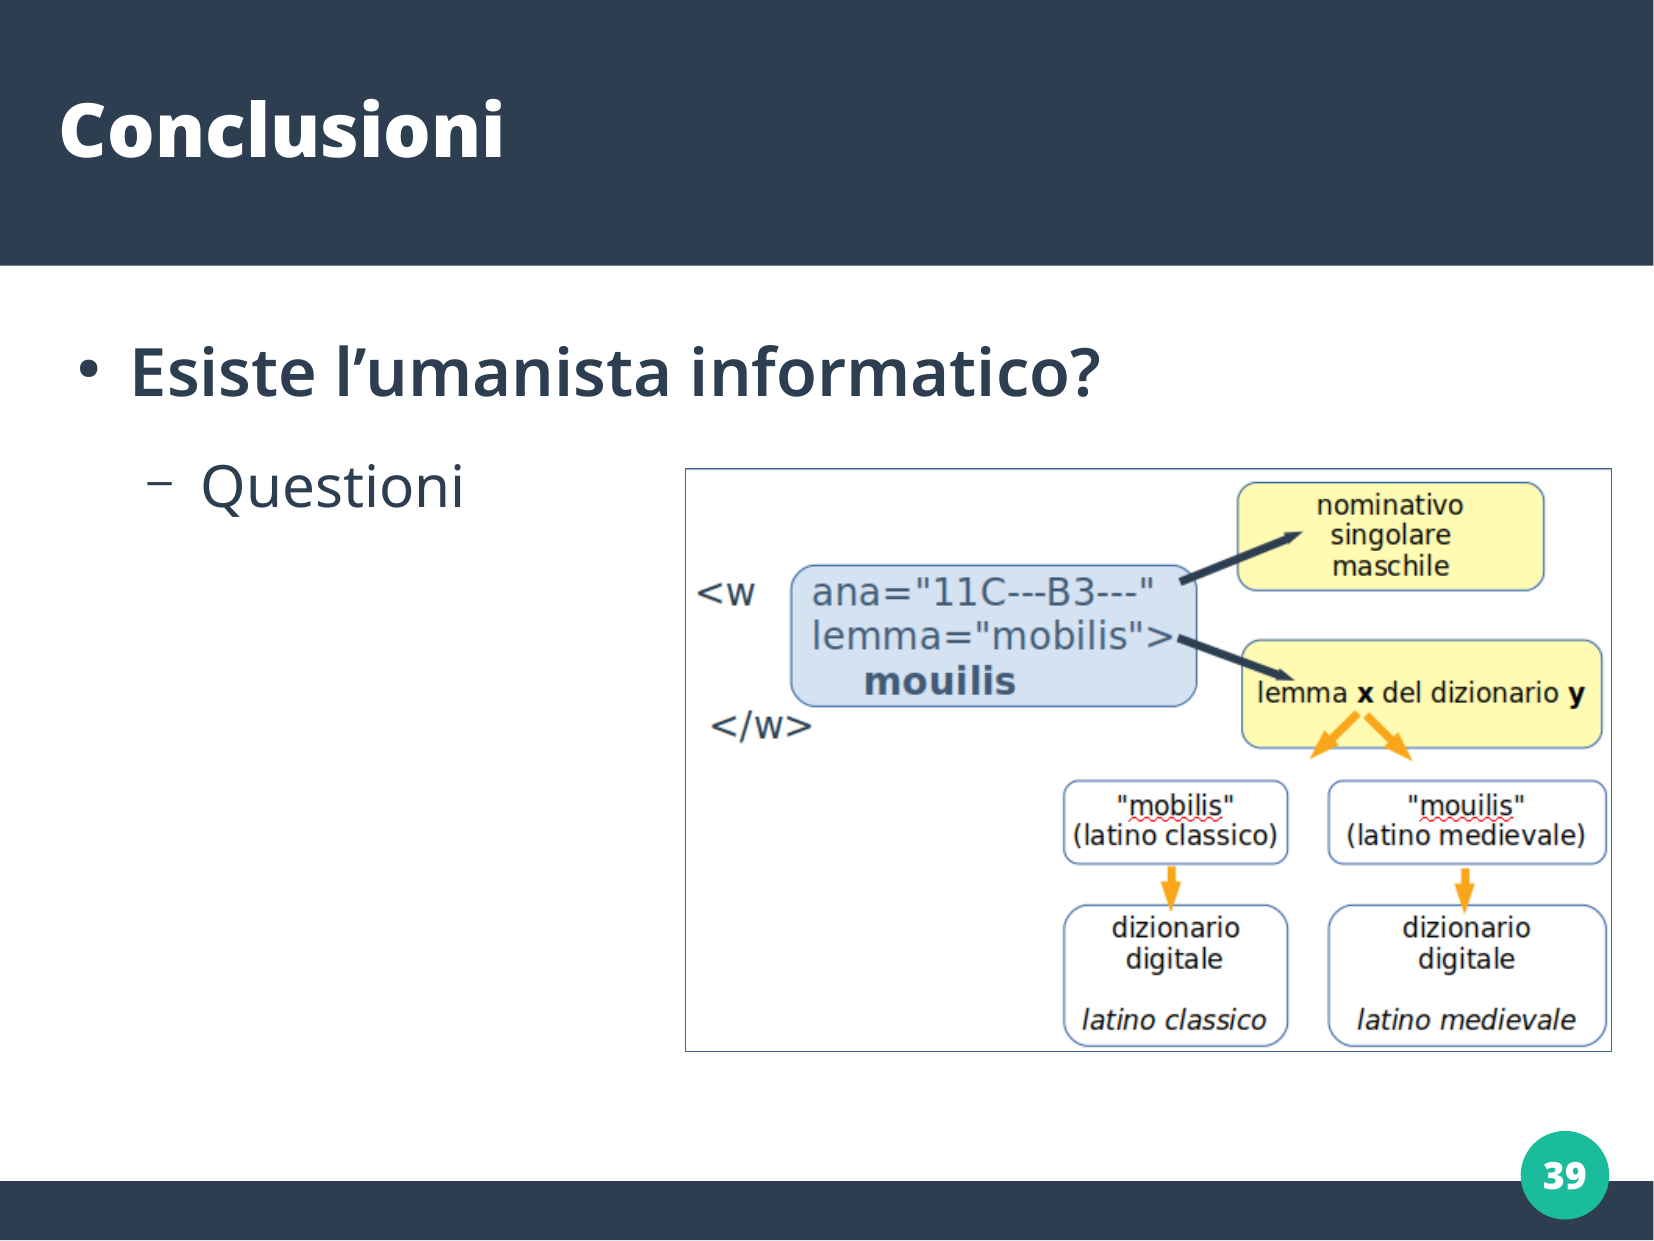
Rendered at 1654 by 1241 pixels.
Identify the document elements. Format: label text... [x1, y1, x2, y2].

picture [685, 468, 1612, 1052]
title Conclusioni [59, 49, 1595, 207]
list Esiste l’umanista informatico? Questioni [59, 324, 1571, 1152]
